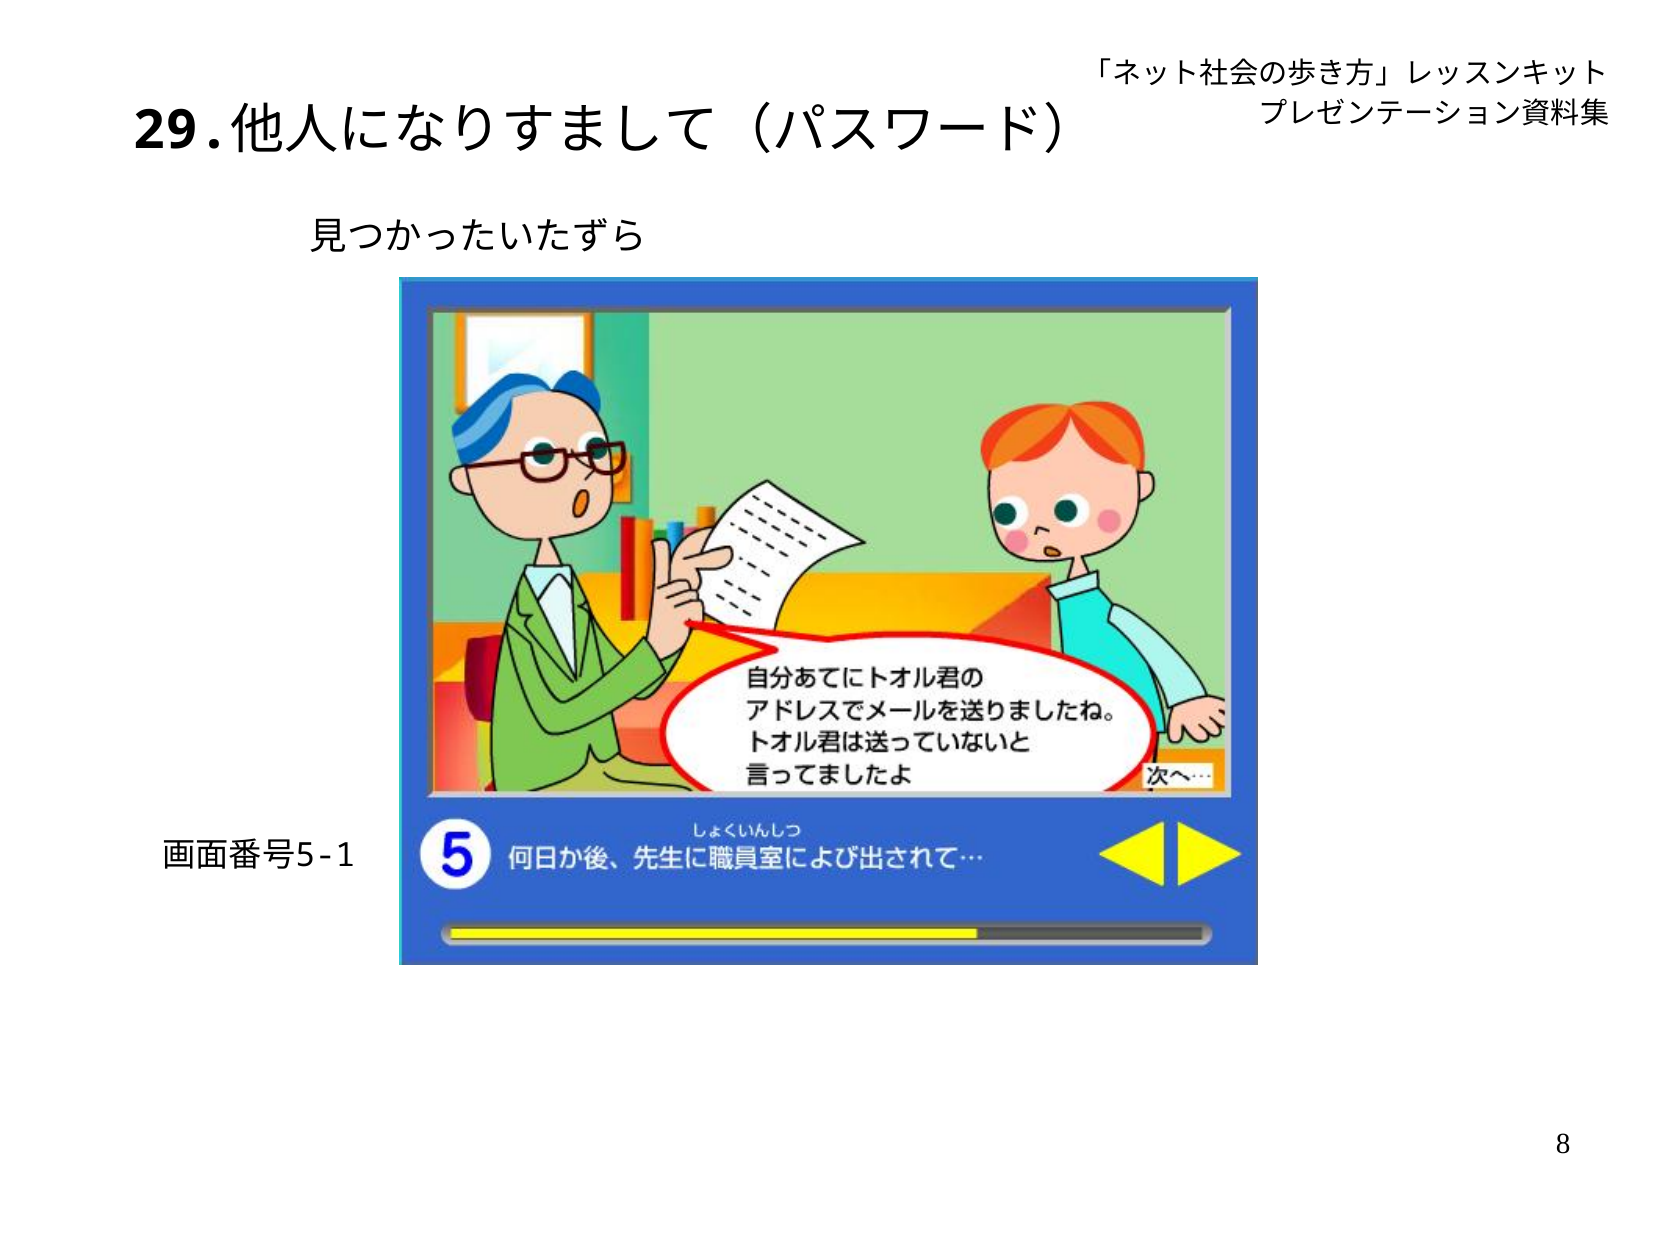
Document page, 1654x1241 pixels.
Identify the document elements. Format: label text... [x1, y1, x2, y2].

text_box 見つかったいたずら [295, 206, 1182, 267]
text_box 29.他人になりすまして（パスワード） [118, 88, 1241, 169]
picture [399, 277, 1258, 965]
text_box 「ネット社会の歩き方」レッスンキット プレゼンテーション資料集 [1062, 44, 1625, 139]
text_box 画面番号5-1 [147, 826, 384, 882]
